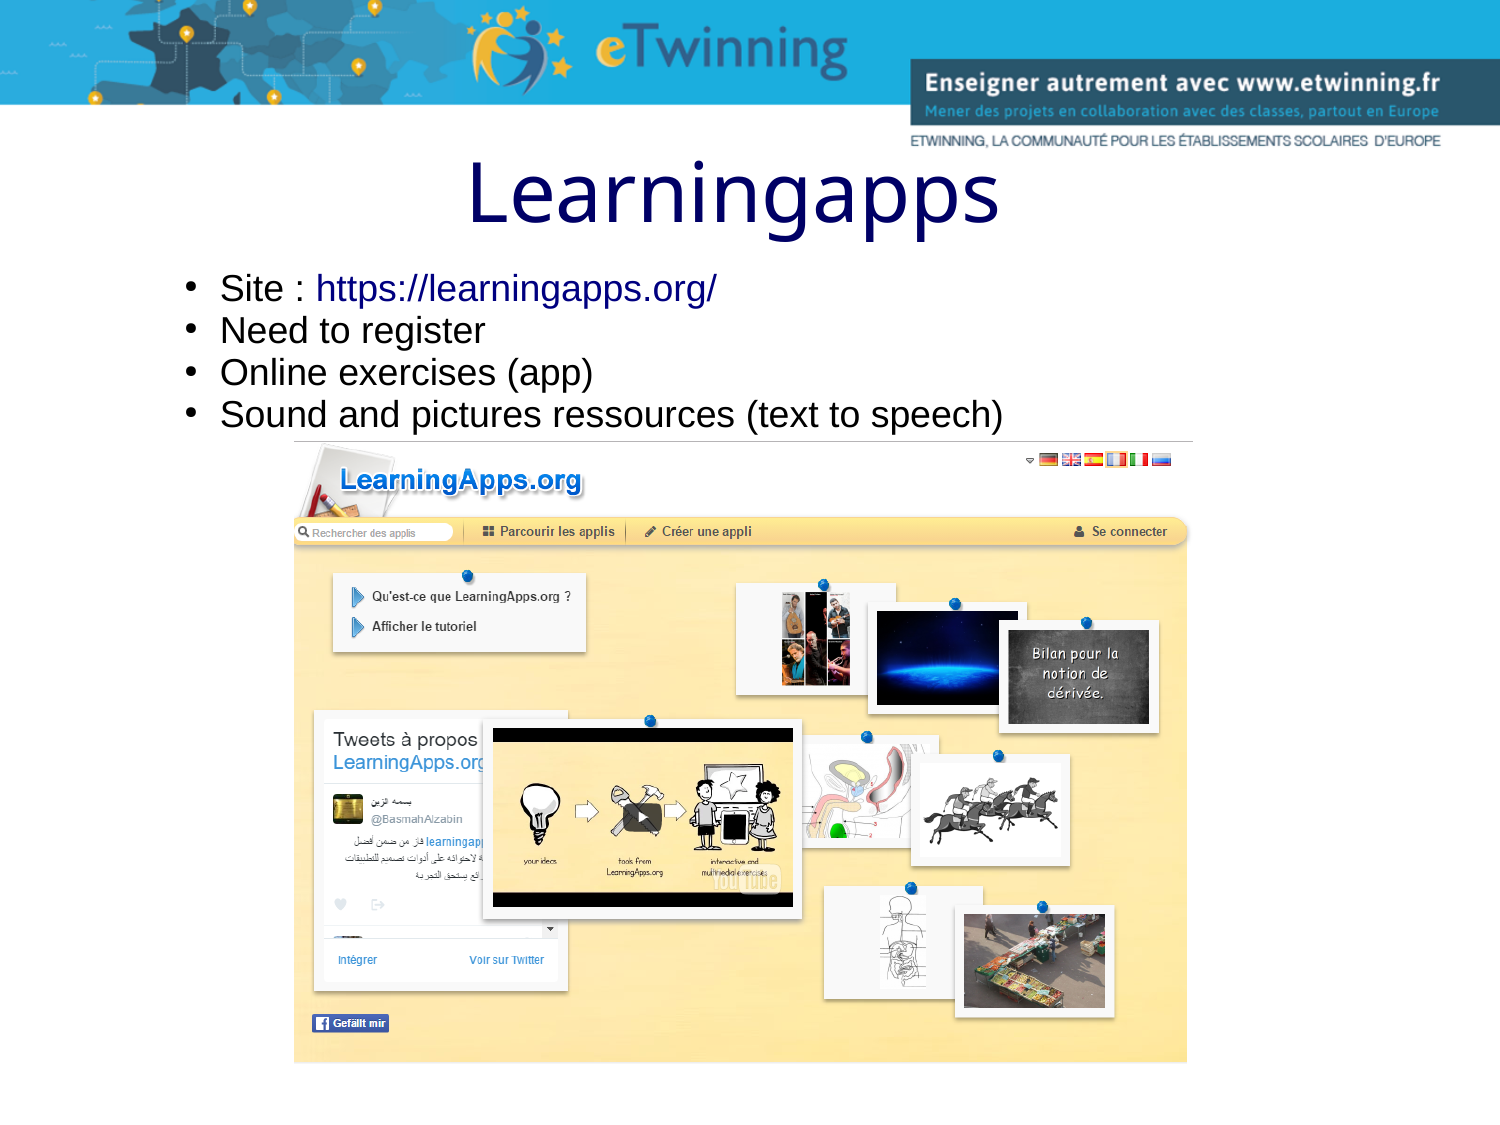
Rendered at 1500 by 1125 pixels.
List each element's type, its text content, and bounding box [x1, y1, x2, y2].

text_box Site : https://learningapps.org/ Need to register Online exercises (app) Sound and pictures ressources (text to speech) [169, 259, 1191, 443]
picture [294, 441, 1193, 1075]
title Learningapps [59, 96, 1409, 284]
picture [0, 0, 1500, 154]
